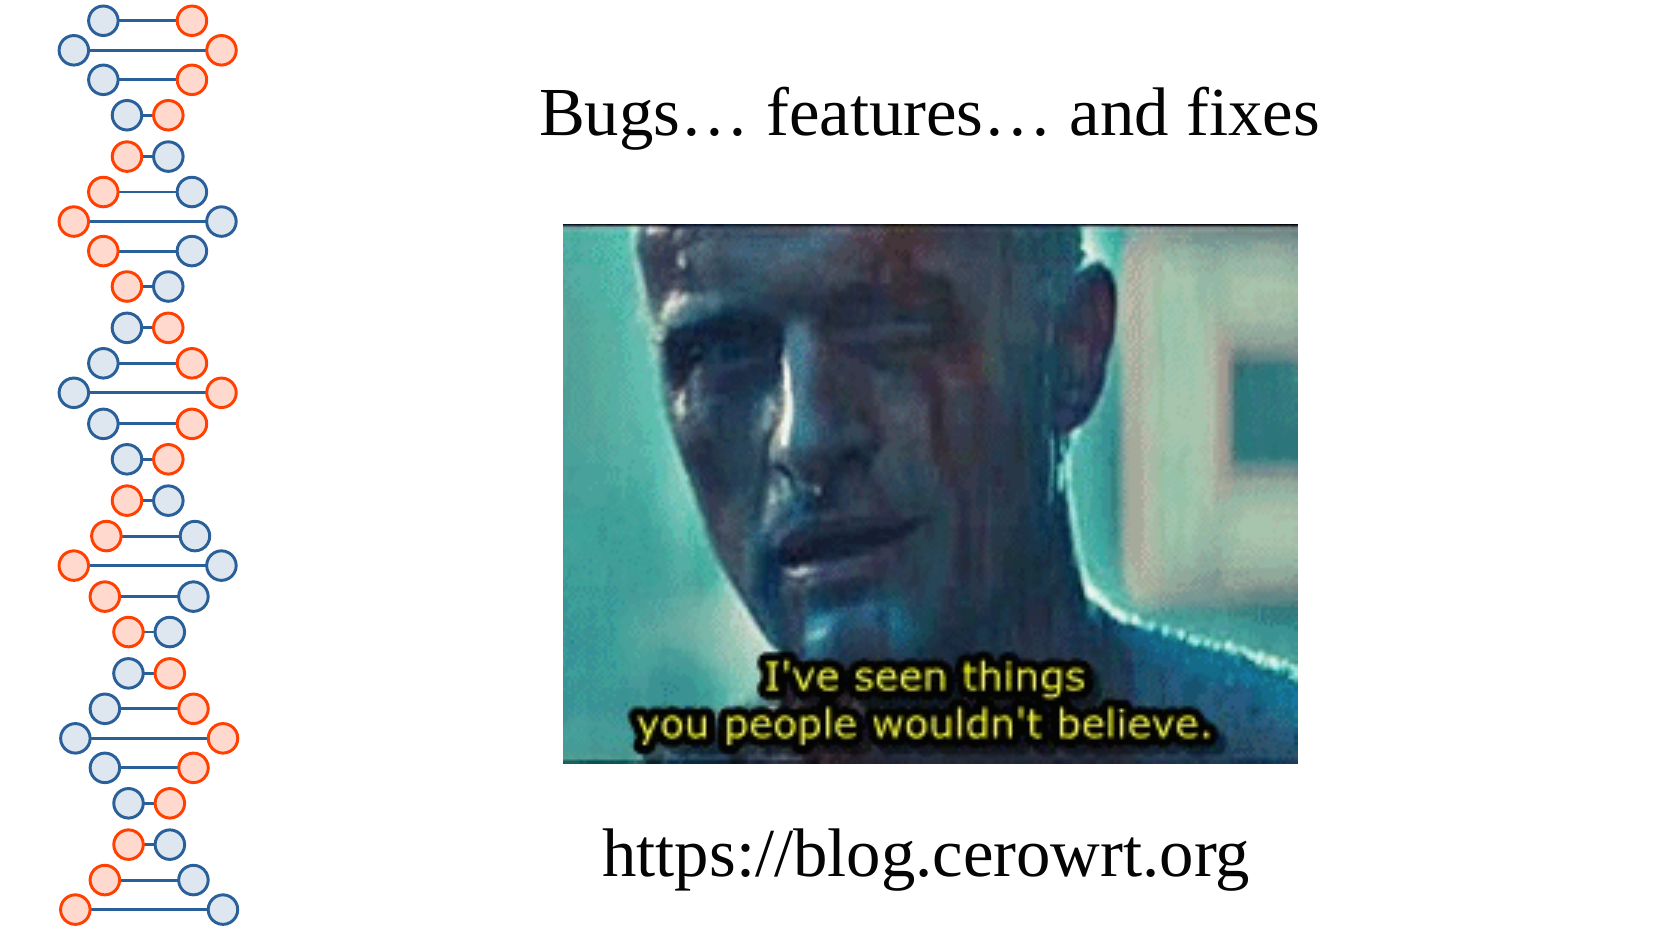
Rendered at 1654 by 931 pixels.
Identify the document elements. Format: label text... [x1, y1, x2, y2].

title Bugs… features… and fixes [265, 35, 1595, 189]
title https://blog.cerowrt.org [262, 776, 1592, 931]
picture [563, 224, 1298, 764]
